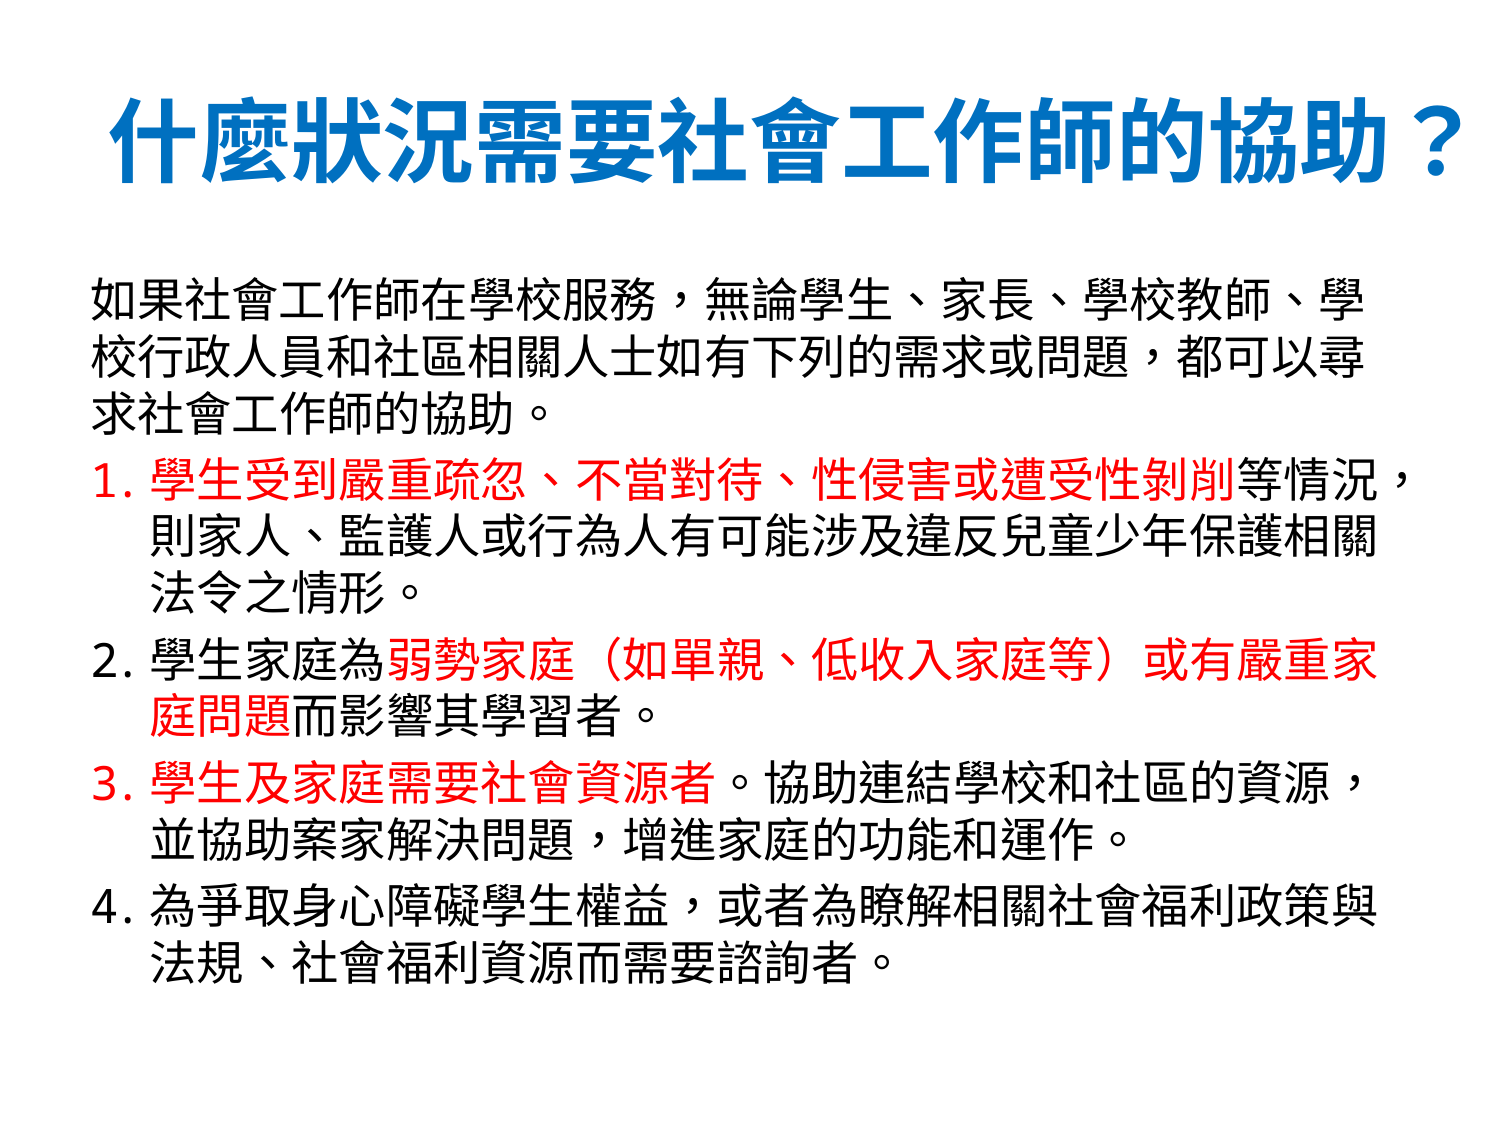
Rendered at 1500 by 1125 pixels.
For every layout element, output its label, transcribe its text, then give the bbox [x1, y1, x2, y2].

list 如果社會工作師在學校服務，無論學生、家長、學校教師、學校行政人員和社區相關人士如有下列的需求或問題，都可以尋求社會工作師的協助。 學生受到嚴重疏忽、不當對待、性侵害或遭受性剝削等情況，則家人、監護人或行為人有可能涉及違反兒童少年保護相關法令之情形。 學生家庭為弱勢家庭（如單親、低收入家庭等）或有嚴重家庭問題而影響其學習者。 學生及家庭需要社會資源者。協助連結學校和社區的資源，並協助案家解決問題，增進家庭的功能和運作。 為爭取身心障礙學生權益，或者為瞭解相關社會福利政策與法規、社會福利資源而需要諮詢者。 [75, 262, 1425, 1005]
title 什麼狀況需要社會工作師的協助？ [75, 45, 1425, 233]
